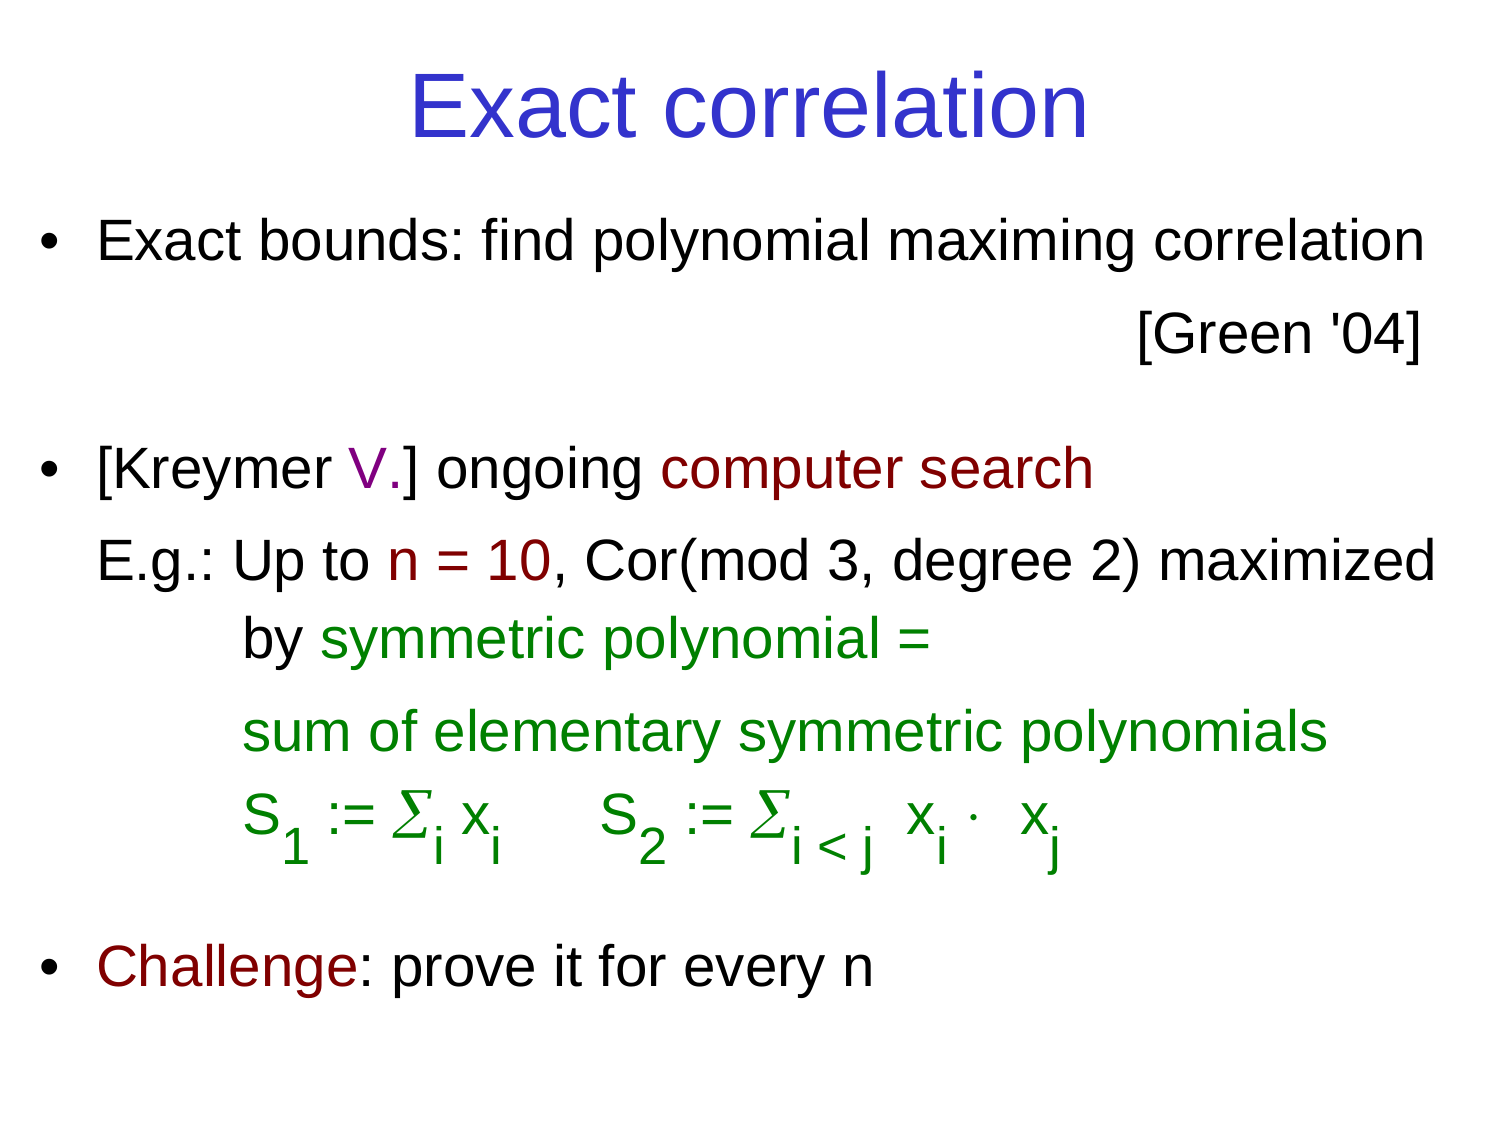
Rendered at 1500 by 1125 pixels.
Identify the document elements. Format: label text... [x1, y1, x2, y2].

title Exact correlation [112, 12, 1388, 187]
list Exact bounds: find polynomial maximing correlation [Green '04] [Kreymer V.] ongoing computer search E.g.: Up to n = 10, Cor(mod 3, degree 2) maximized by symmetric polynomial = sum of elementary symmetric polynomials S1 := i xi S2 := i < j xi  xj Challenge: prove it for every n [24, 187, 1500, 1125]
